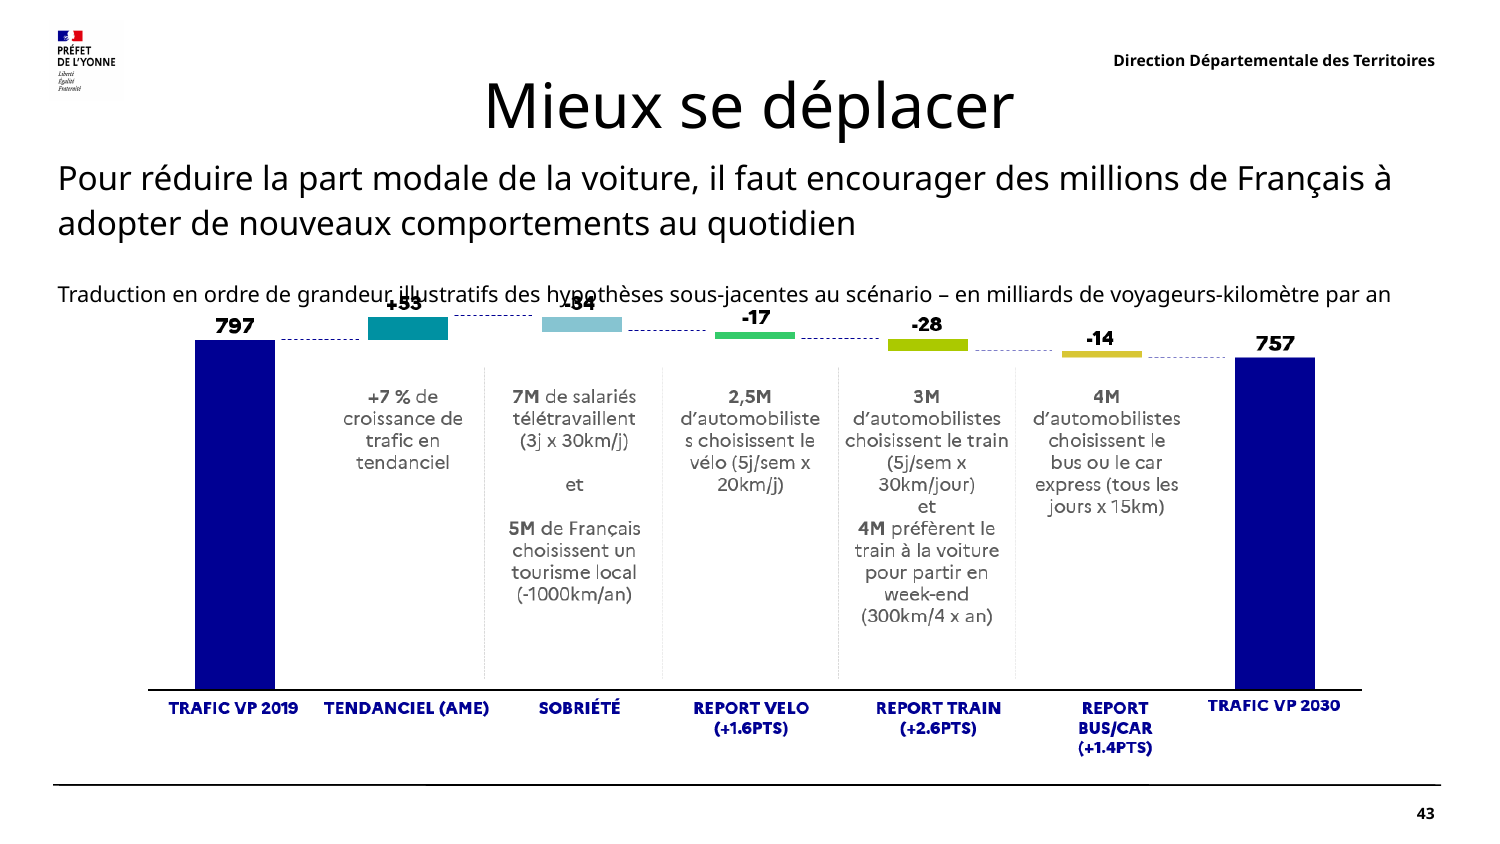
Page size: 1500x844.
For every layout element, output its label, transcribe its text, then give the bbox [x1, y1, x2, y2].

picture [118, 301, 1388, 774]
title Mieux se déplacer [75, 33, 1426, 147]
picture [49, 20, 124, 101]
text_box Pour réduire la part modale de la voiture, il faut encourager des millions de Français à adopter de nouveaux comportements au quotidien Traduction en ordre de grandeur illustratifs des hypothèses sous-jacentes au scénario – en milliards de voyageurs-kilomètre par an [42, 147, 1500, 301]
